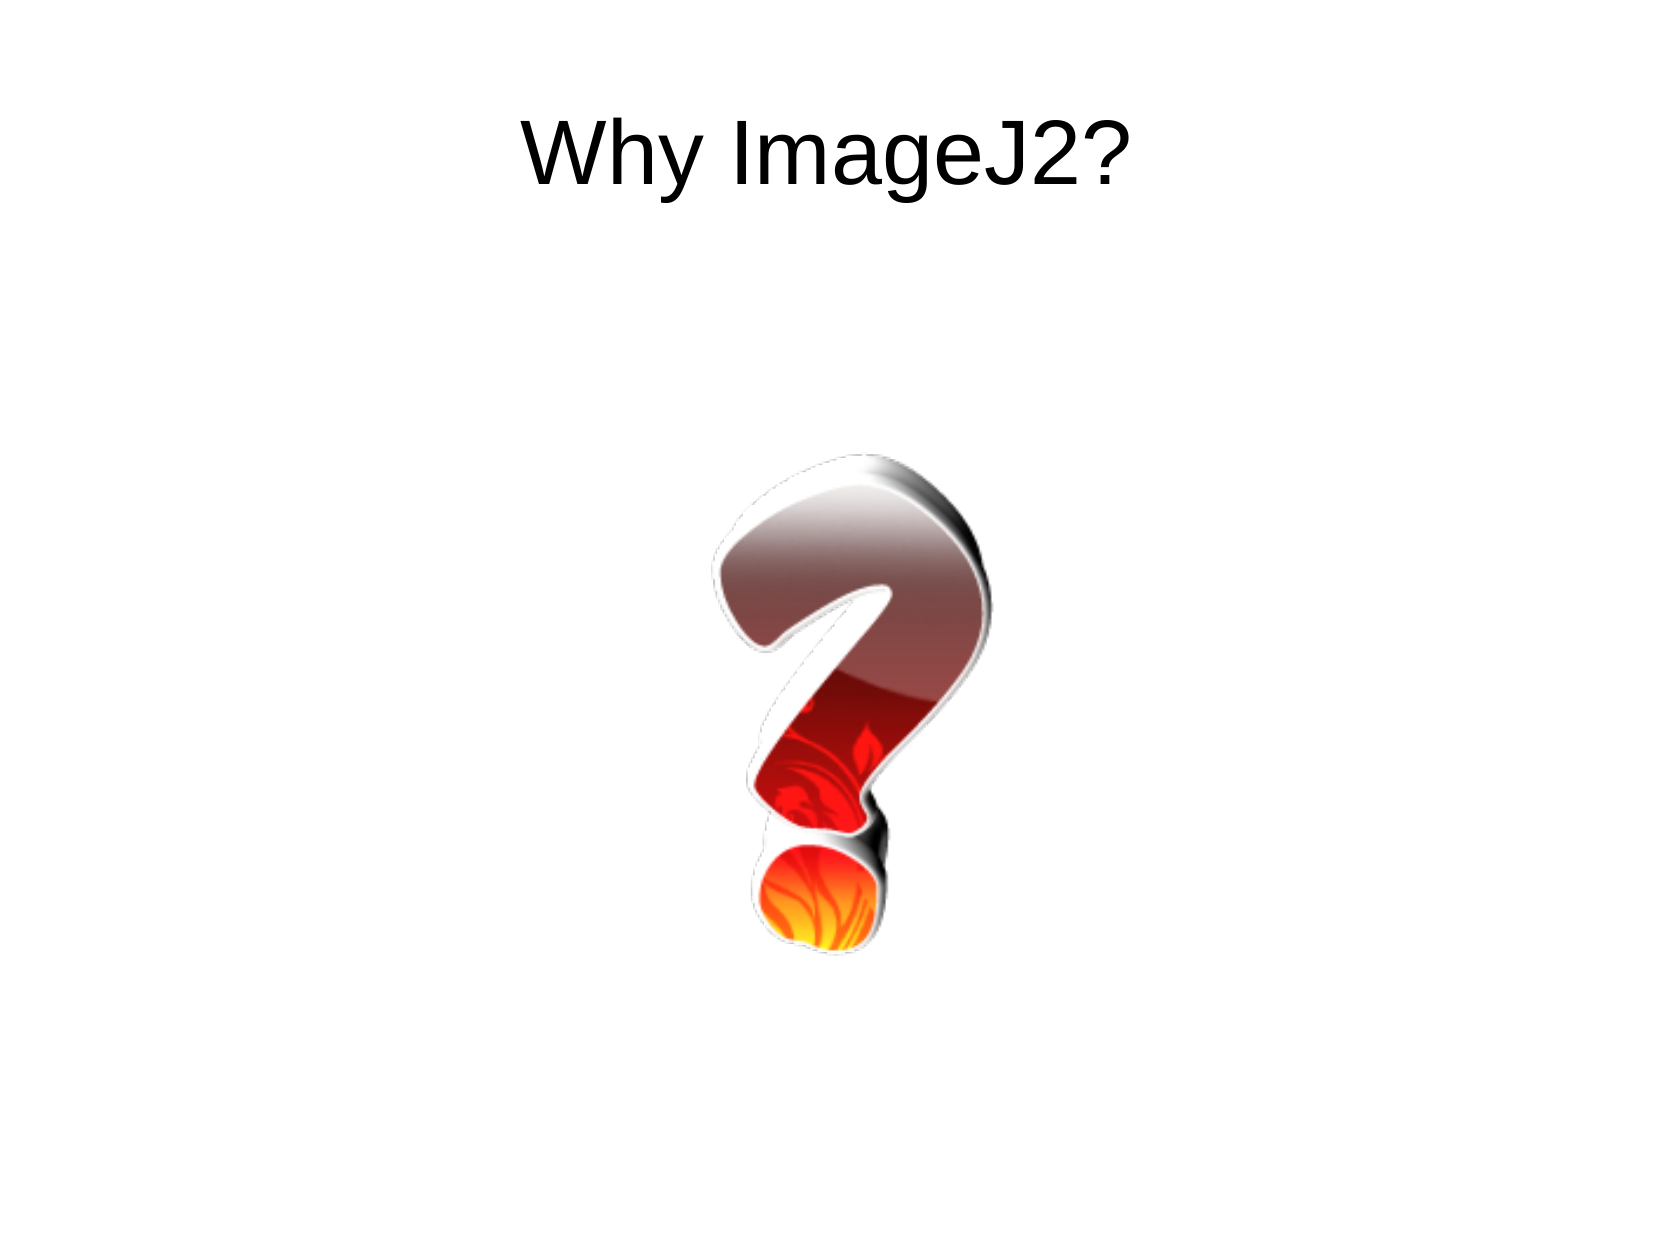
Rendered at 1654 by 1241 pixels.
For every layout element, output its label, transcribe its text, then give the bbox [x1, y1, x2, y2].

title Why ImageJ2? [82, 49, 1571, 257]
picture [555, 404, 1156, 1006]
